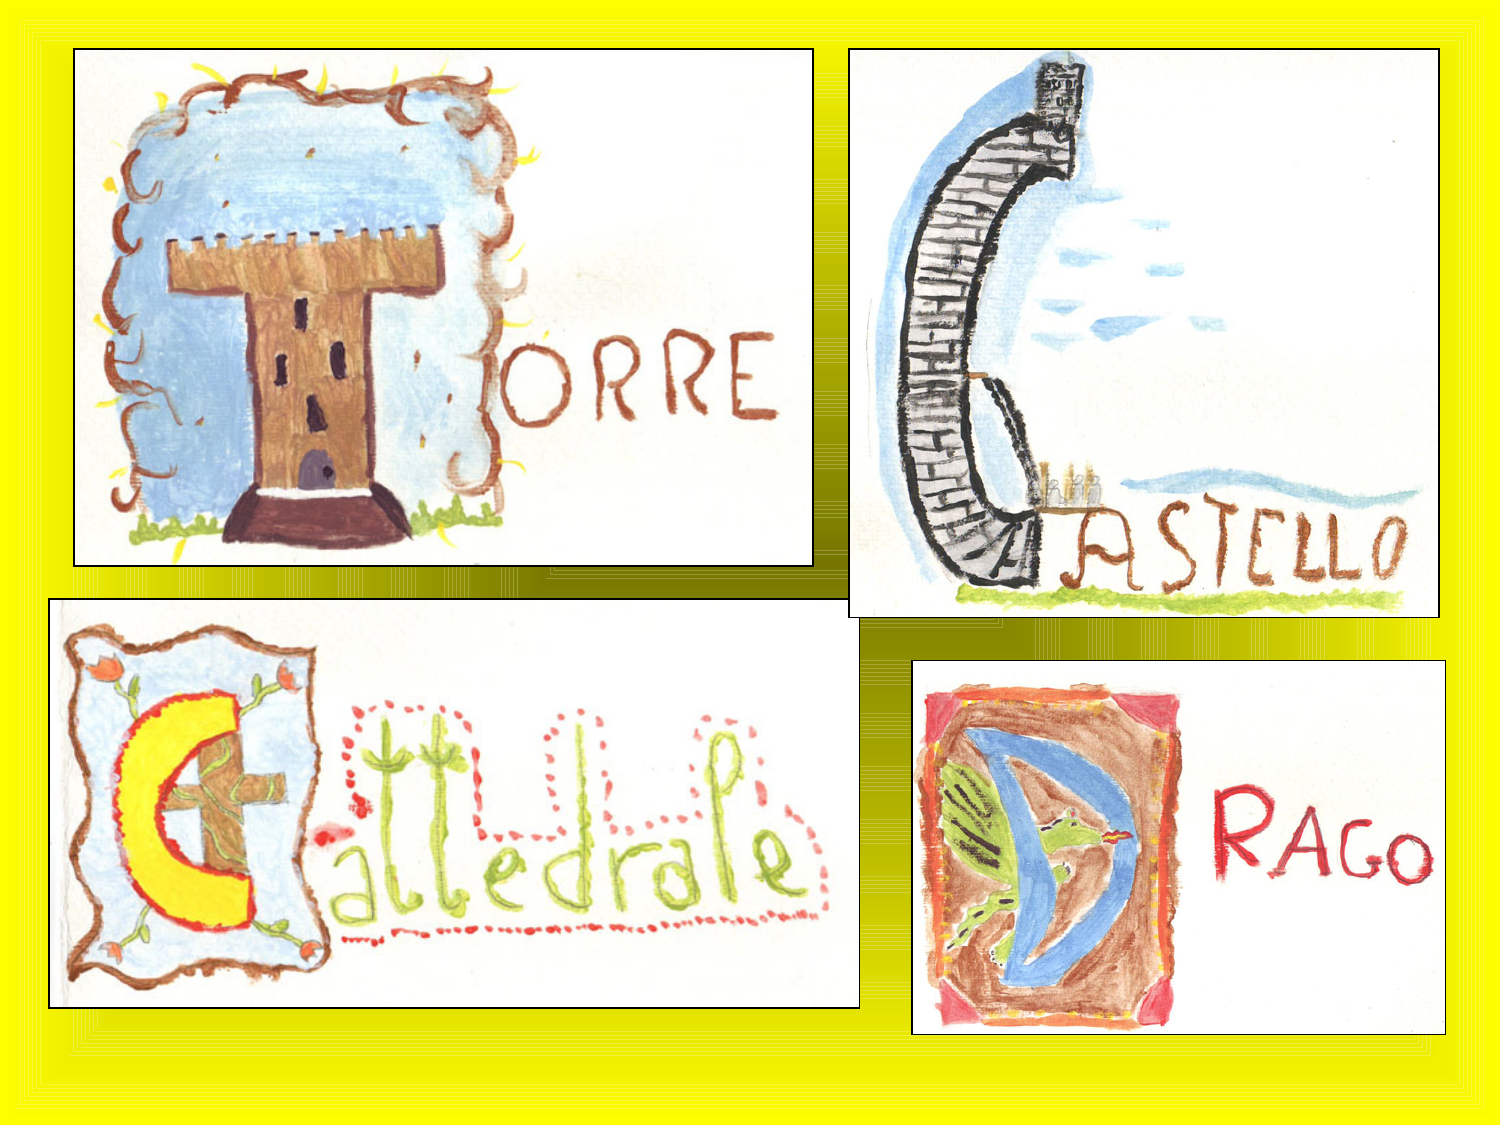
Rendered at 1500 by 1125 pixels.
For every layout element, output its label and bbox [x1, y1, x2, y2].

picture [912, 661, 1445, 1034]
picture [50, 600, 859, 1008]
picture [75, 50, 813, 566]
picture [849, 50, 1439, 617]
